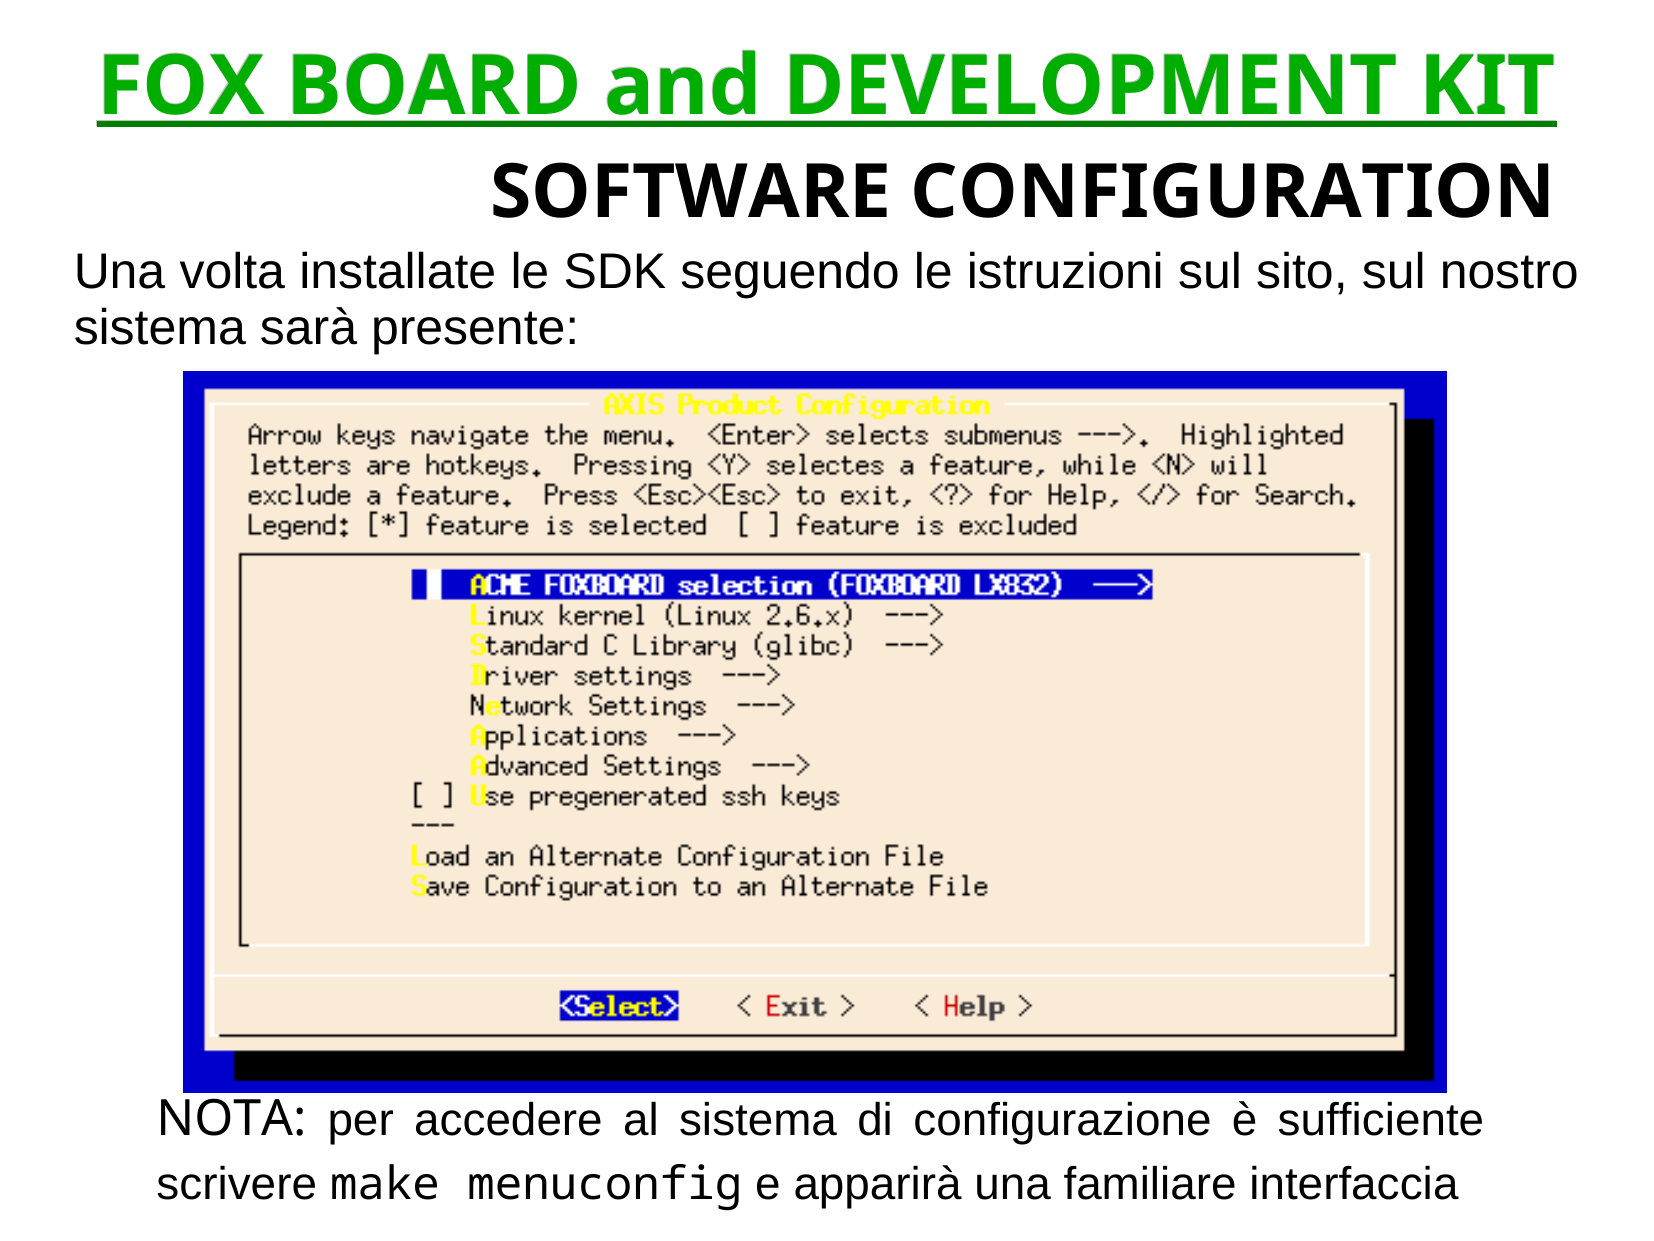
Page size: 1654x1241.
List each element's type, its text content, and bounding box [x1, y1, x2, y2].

text_box FOX BOARD and DEVELOPMENT KIT [0, 17, 1654, 137]
picture [57, 371, 1565, 1093]
text_box NOTA: per accedere al sistema di configurazione è sufficiente scrivere make menuconfig e apparirà una familiare interfaccia [141, 1074, 1501, 1199]
text_box Una volta installate le SDK seguendo le istruzioni sul sito, sul nostro sistema sarà presente: [59, 236, 1595, 363]
text_box SOFTWARE CONFIGURATION [383, 129, 1571, 232]
